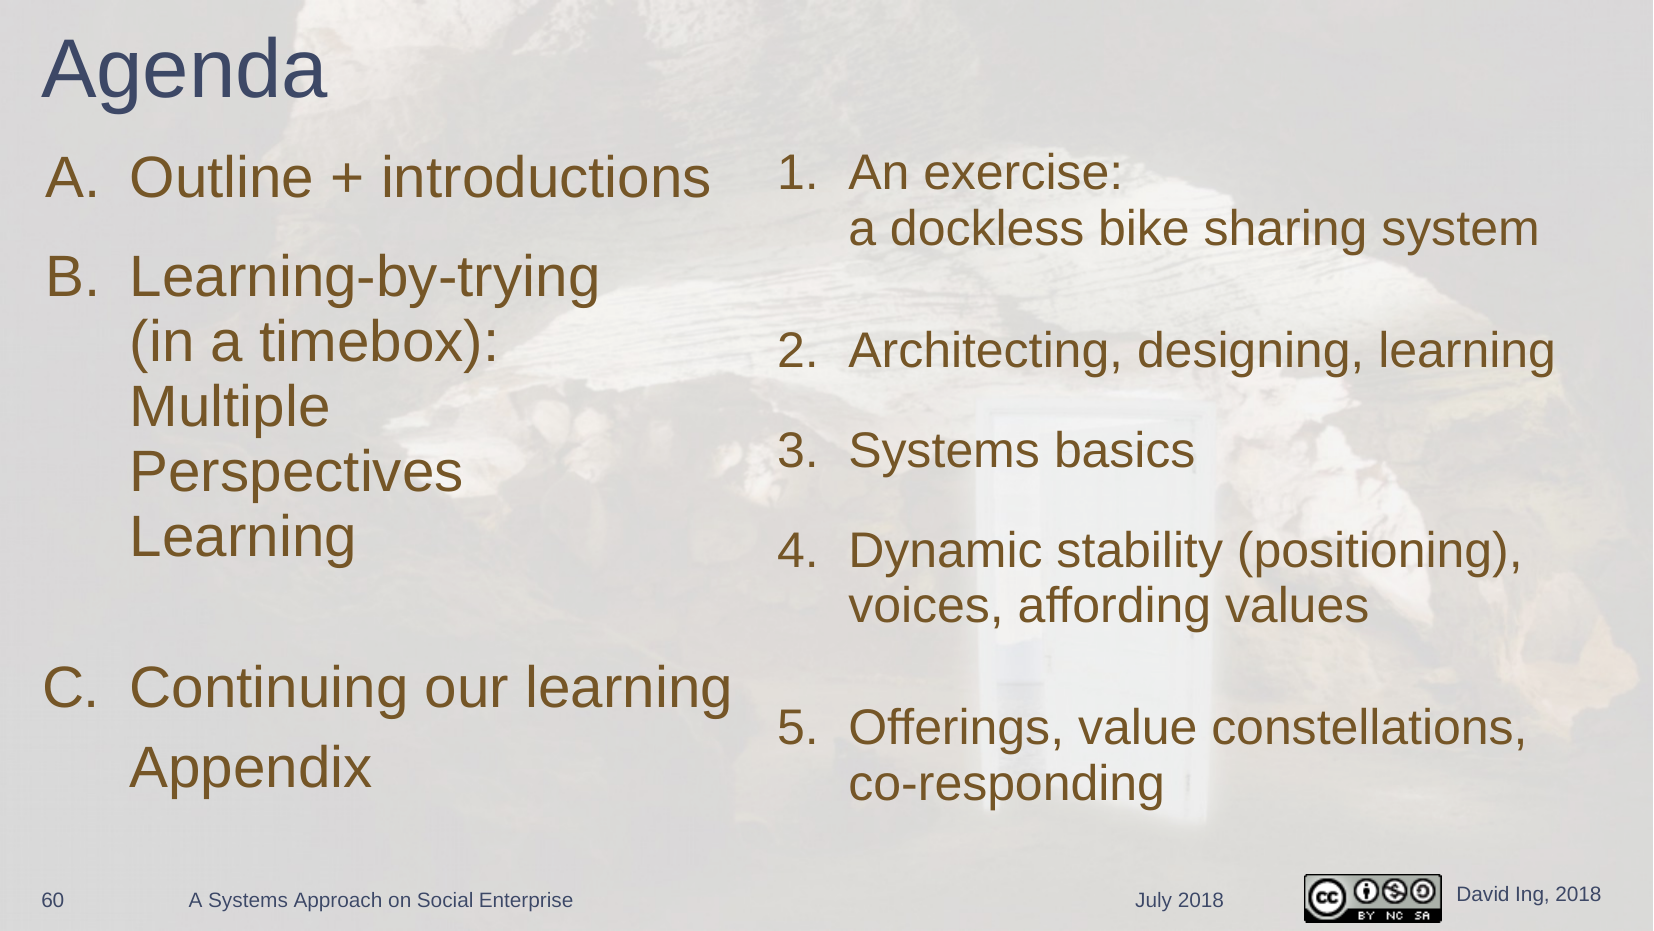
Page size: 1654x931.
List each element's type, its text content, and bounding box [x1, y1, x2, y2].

table_cell 4. [753, 514, 834, 692]
table_cell 3. [753, 415, 834, 514]
table_cell Learning-by-trying (in a timebox): Multiple Perspectives Learning [115, 236, 753, 647]
table_header Outline + introductions [115, 137, 753, 236]
table_cell 5. [753, 692, 834, 870]
table_header A. [17, 137, 115, 236]
table_header 1. [753, 137, 834, 315]
table_cell Systems basics [834, 415, 1613, 514]
table_cell [17, 727, 115, 807]
table_cell Continuing our learning [115, 647, 753, 727]
table_header An exercise: a dockless bike sharing system [834, 137, 1613, 315]
title Agenda [41, 30, 1613, 126]
table_cell Dynamic stability (positioning), voices, affording values [834, 514, 1613, 692]
table_cell Appendix [115, 727, 753, 807]
table_cell Pursuits: [0, 0, 1653, 931]
table_cell 2. [753, 315, 834, 415]
picture [1304, 874, 1442, 923]
table_cell C. [17, 647, 115, 727]
table_cell Architecting, designing, learning [834, 315, 1613, 415]
table_cell Offerings, value constellations, co-responding [834, 692, 1613, 870]
table_cell B. [17, 236, 115, 647]
